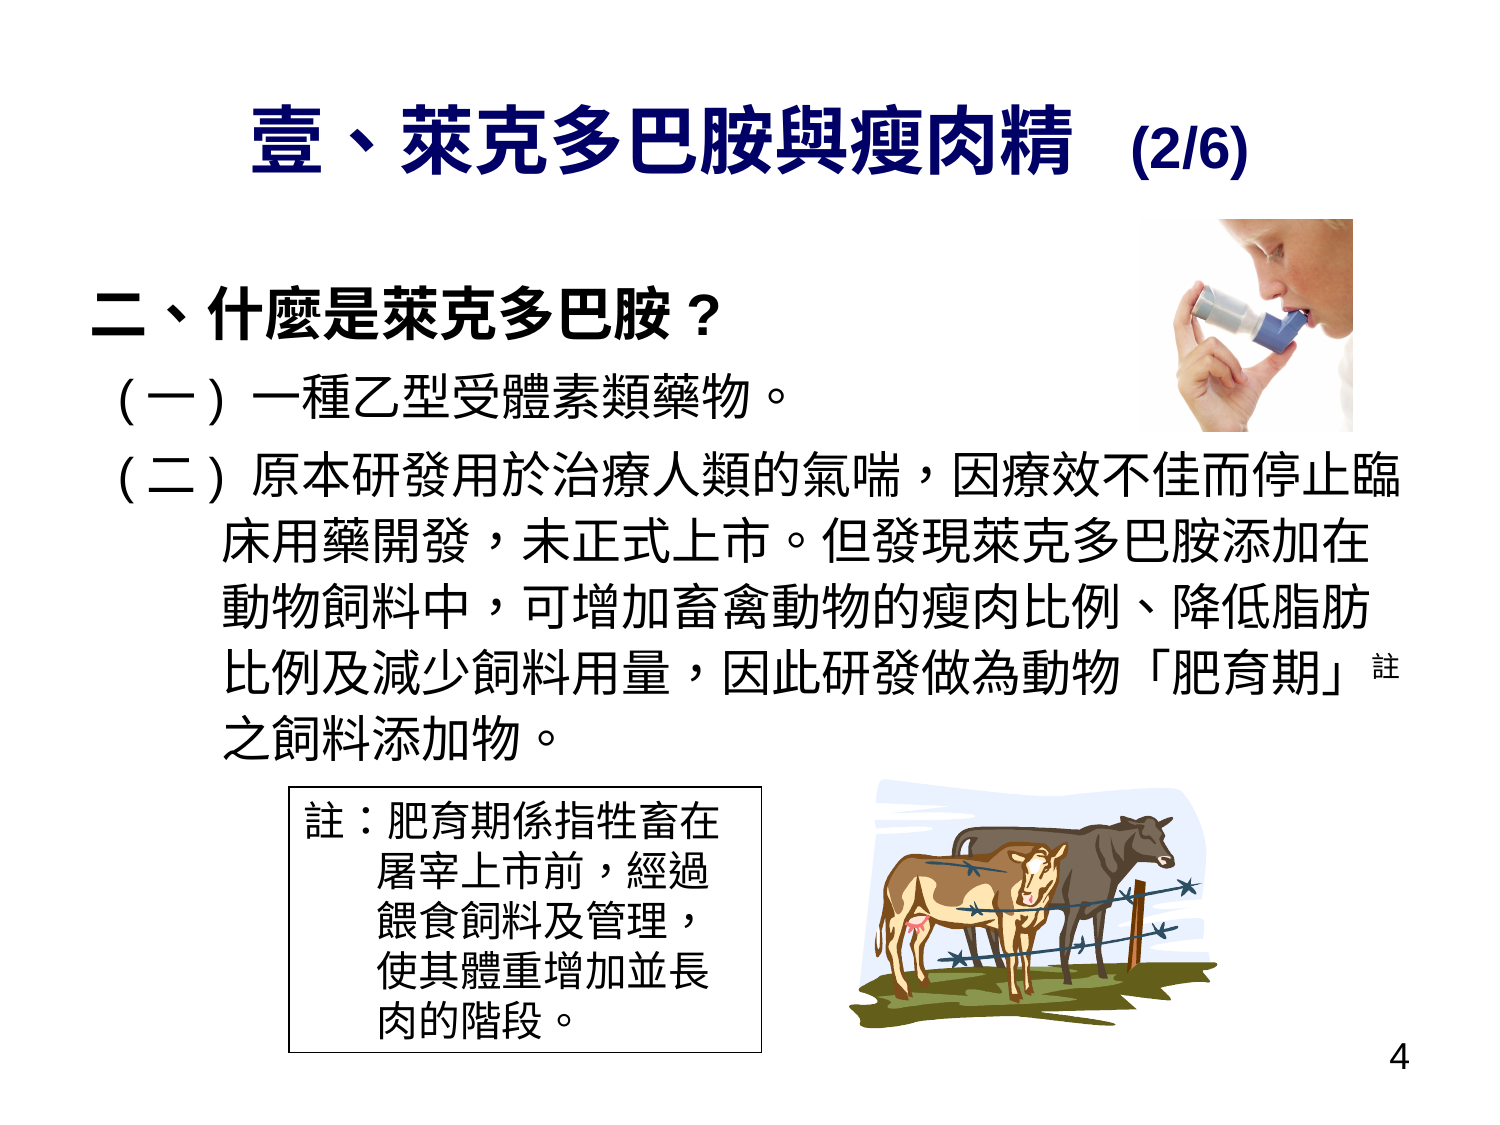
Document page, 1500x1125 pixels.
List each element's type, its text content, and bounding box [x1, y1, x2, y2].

list 二、什麼是萊克多巴胺? (一) 一種乙型受體素類藥物。 (二) 原本研發用於治療人類的氣喘，因療效不佳而停止臨床用藥開發，未正式上市。但發現萊克多巴胺添加在動物飼料中，可增加畜禽動物的瘦肉比例、降低脂肪比例及減少飼料用量，因此研發做為動物「肥育期」註之飼料添加物。 [75, 262, 1426, 1005]
text_box 註：肥育期係指牲畜在屠宰上市前，經過餵食飼料及管理，使其體重增加並長肉的階段。 [289, 786, 762, 1053]
picture [1140, 219, 1353, 433]
title 壹、萊克多巴胺與瘦肉精 (2/6) [75, 45, 1426, 233]
picture [844, 774, 1222, 1033]
